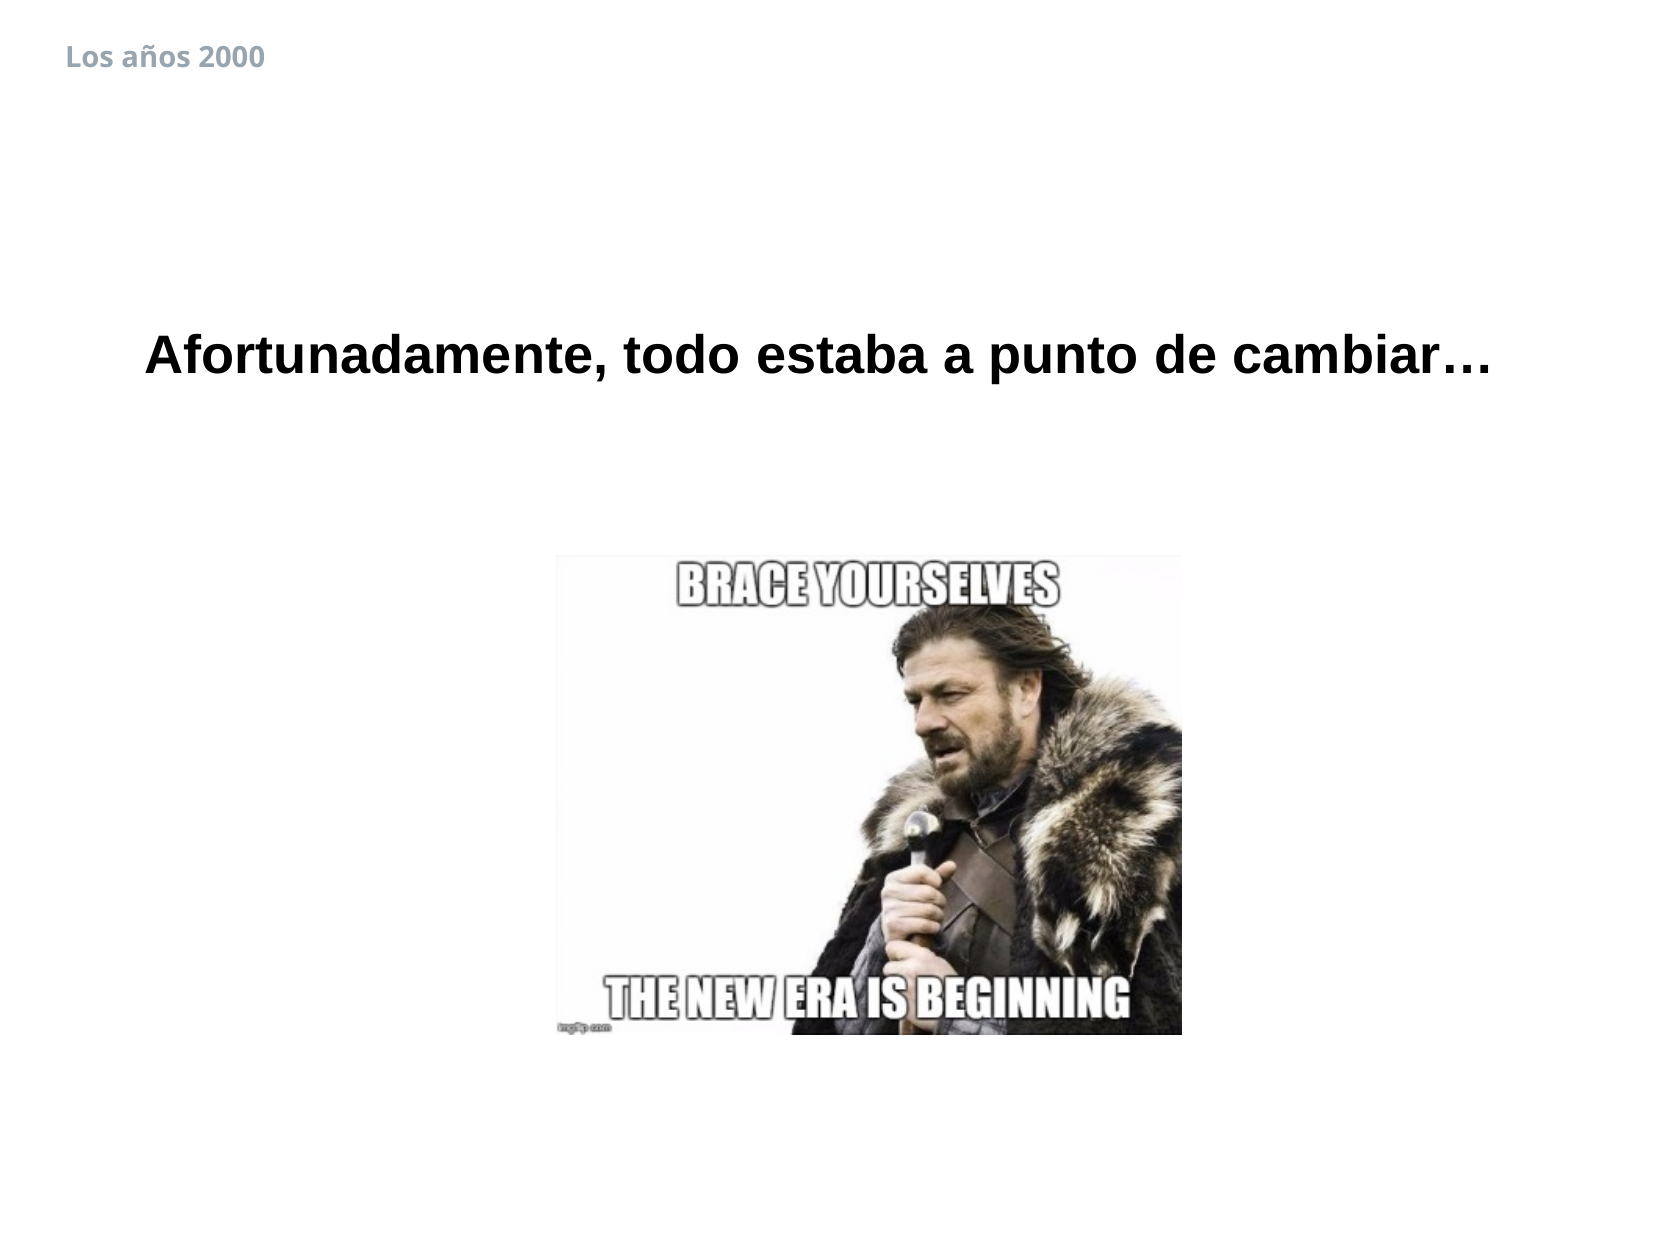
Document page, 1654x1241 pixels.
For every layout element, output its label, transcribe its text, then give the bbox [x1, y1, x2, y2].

text_box Los años 2000 [64, 38, 733, 74]
text_box Afortunadamente, todo estaba a punto de cambiar… [94, 100, 1571, 1024]
picture [556, 555, 1182, 1035]
